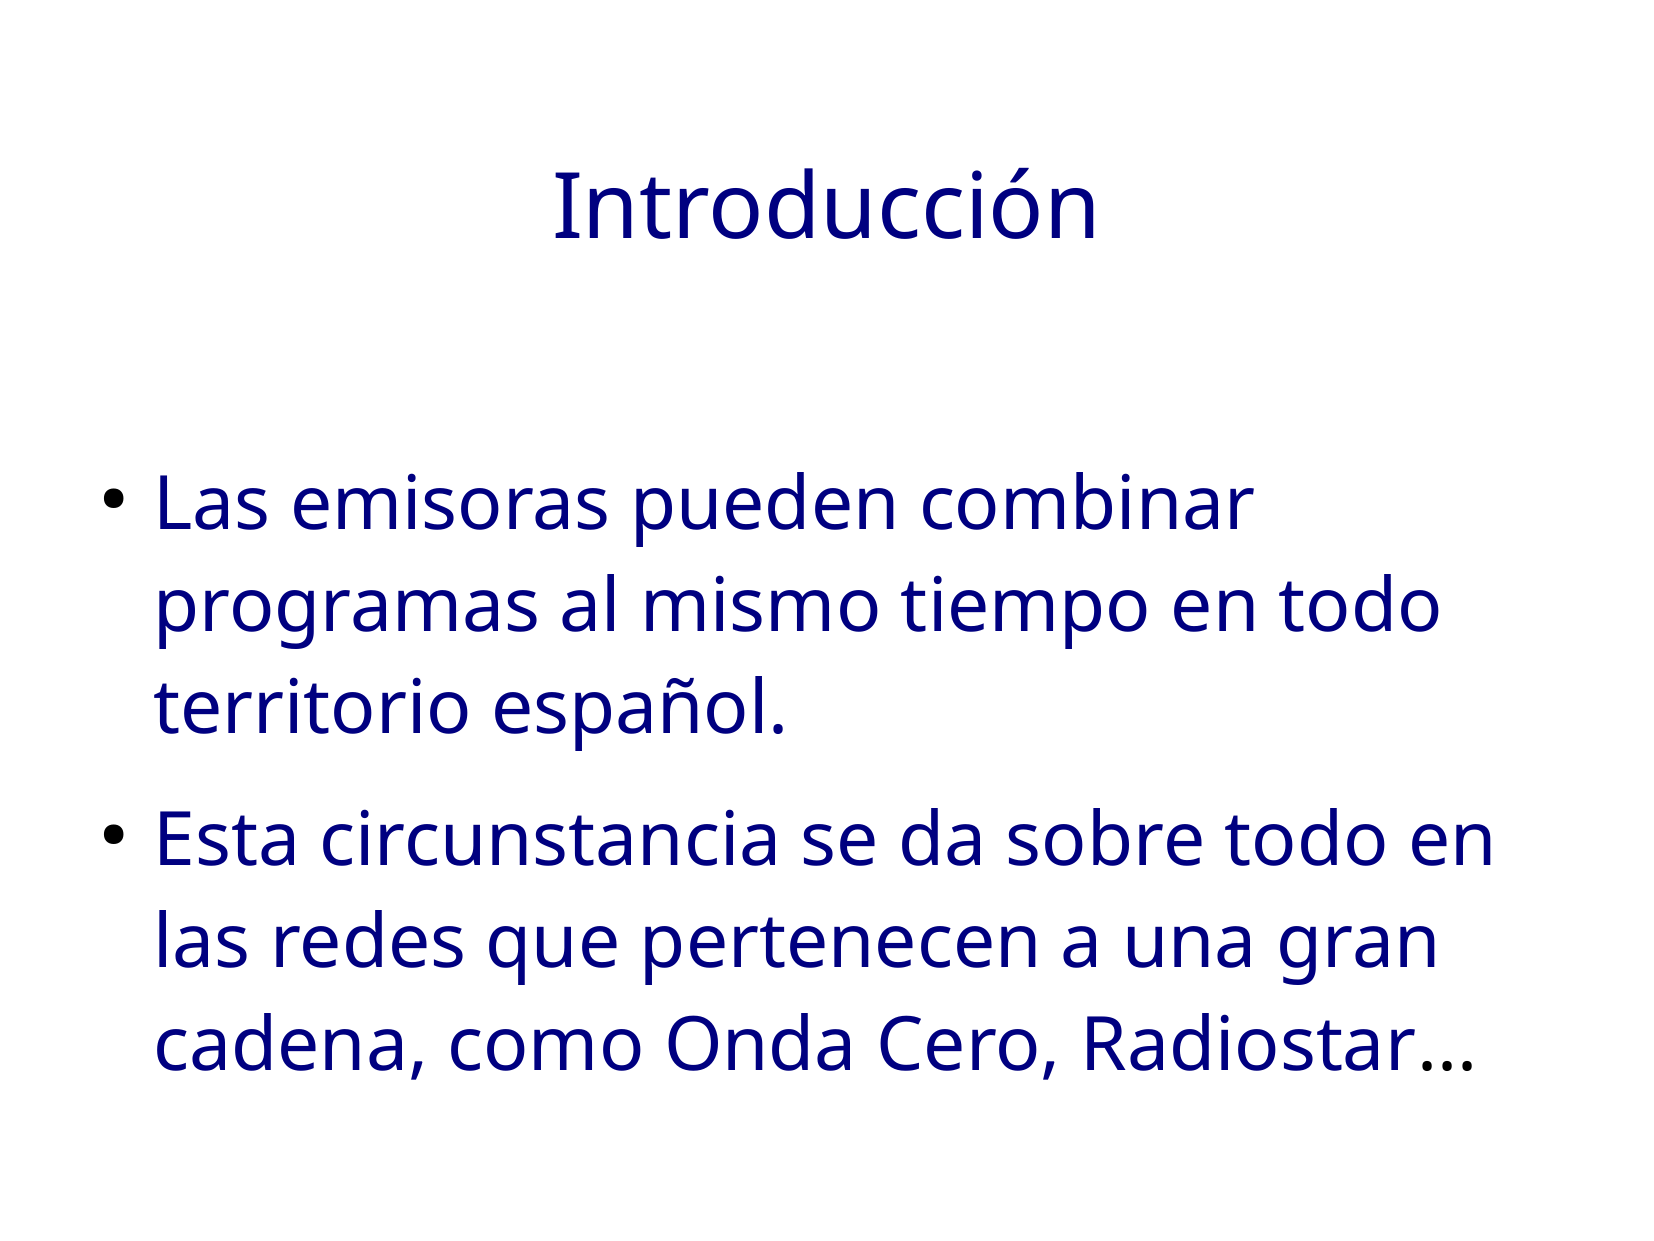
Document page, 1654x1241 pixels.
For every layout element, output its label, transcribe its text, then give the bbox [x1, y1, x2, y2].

list Las emisoras pueden combinar programas al mismo tiempo en todo territorio español. Esta circunstancia se da sobre todo en las redes que pertenecen a una gran cadena, como Onda Cero, Radiostar... [82, 448, 1571, 1109]
title Introducción [82, 100, 1571, 308]
